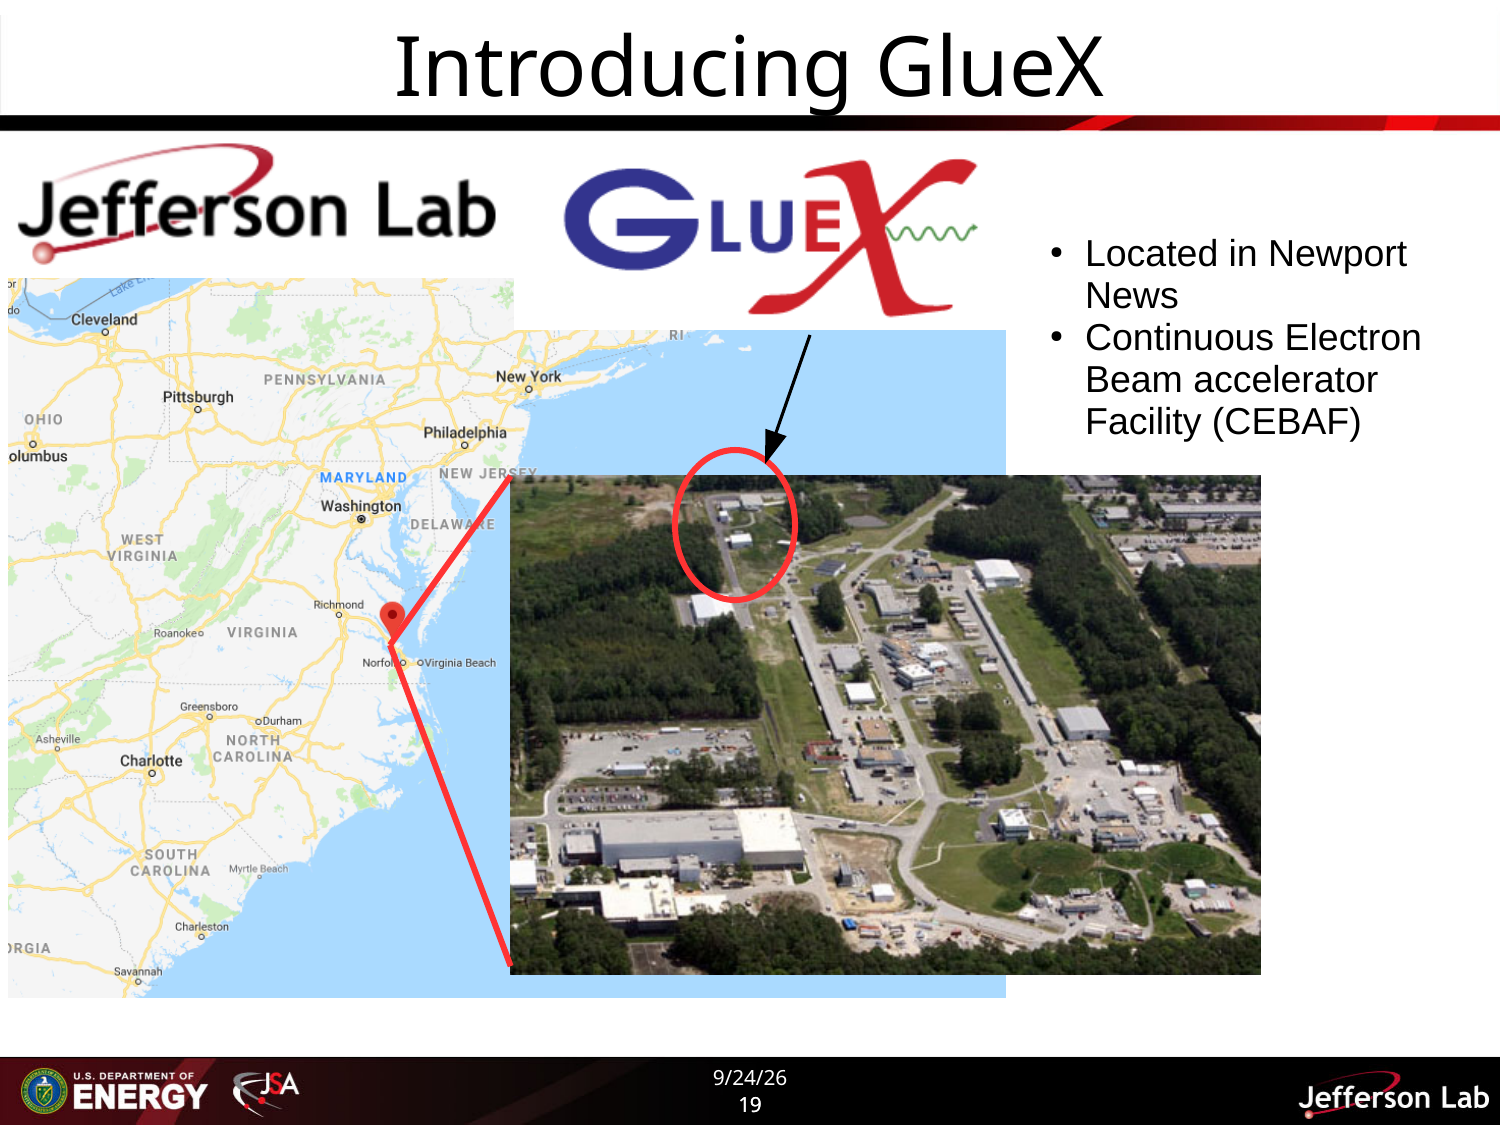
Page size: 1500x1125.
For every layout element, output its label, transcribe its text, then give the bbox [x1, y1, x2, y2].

title Introducing GlueX [75, 33, 1425, 93]
slide_number 4/11/19 [575, 1048, 925, 1090]
picture [0, 0, 1500, 1125]
text_box [675, 450, 796, 601]
slide_number <number> [575, 1090, 925, 1122]
text_box Located in Newport News Continuous Electron Beam accelerator Facility (CEBAF) [1035, 225, 1500, 451]
